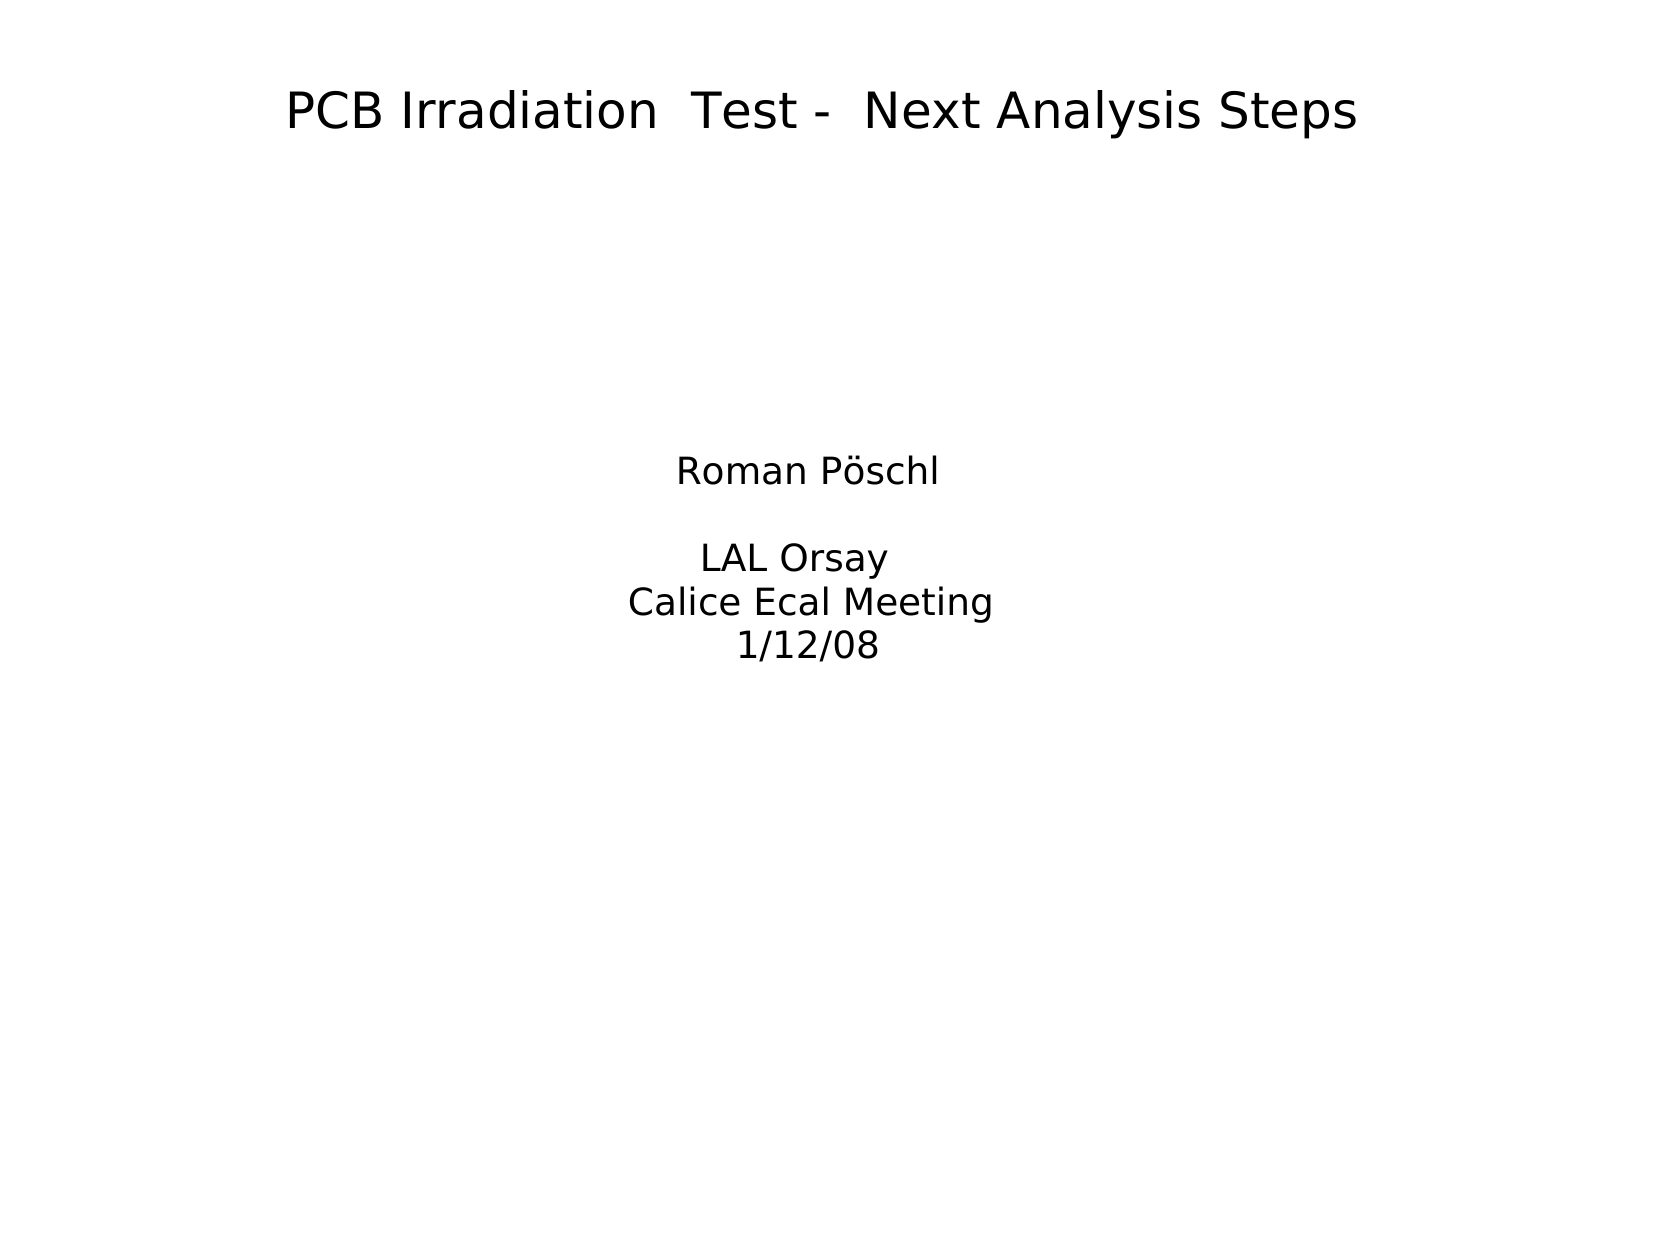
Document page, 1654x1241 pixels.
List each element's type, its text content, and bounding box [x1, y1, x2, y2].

text_box PCB Irradiation Test - Next Analysis Steps [270, 75, 1351, 149]
text_box Roman Pöschl LAL Orsay Calice Ecal Meeting 1/12/08 [481, 442, 1201, 676]
